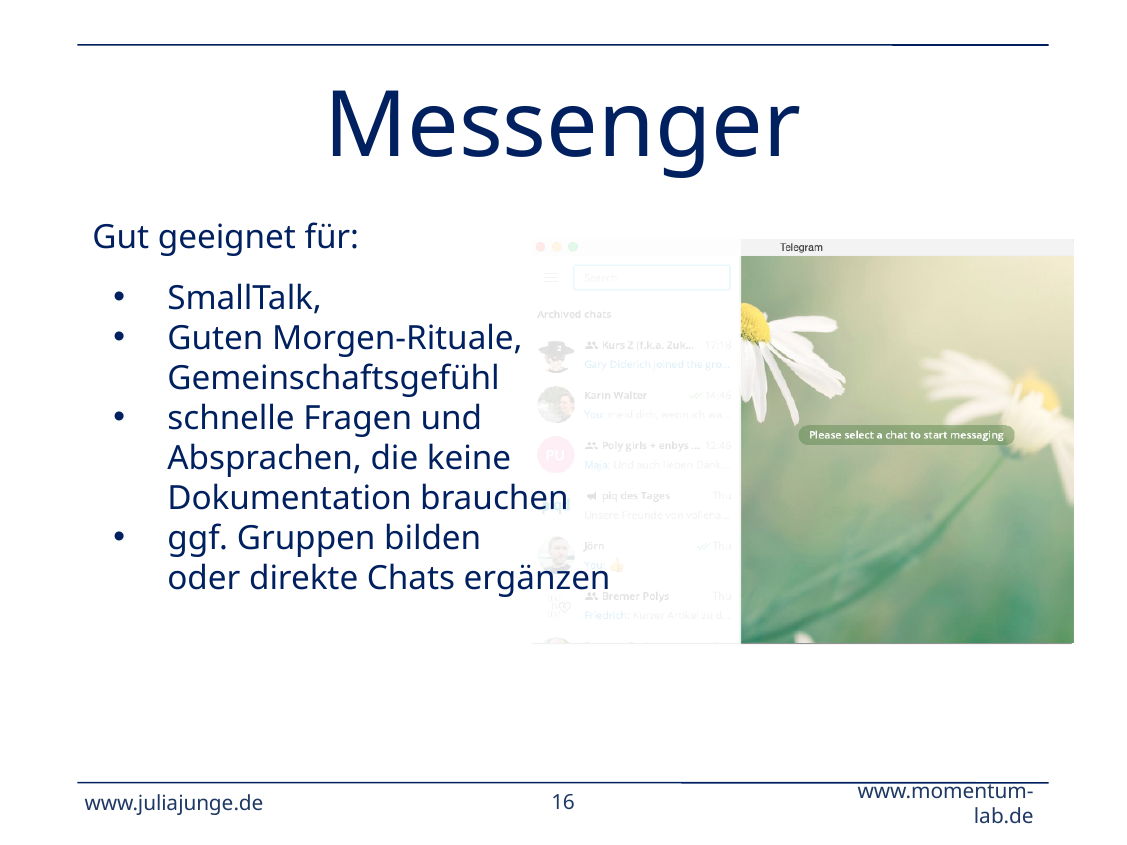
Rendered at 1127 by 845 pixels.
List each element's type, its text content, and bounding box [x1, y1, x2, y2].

list Gut geeignet für: SmallTalk, Guten Morgen-Rituale, Gemeinschaftsgefühl schnelle Fragen und Absprachen, die keine Dokumentation brauchen ggf. Gruppen bilden oder direkte Chats ergänzen [77, 208, 742, 762]
slide_number www.juliajunge.de [69, 780, 331, 825]
slide_number <number> [436, 780, 690, 825]
picture [742, 239, 1074, 643]
title Messenger [77, 44, 1049, 209]
slide_number www.momentum-lab.de [795, 780, 1049, 825]
